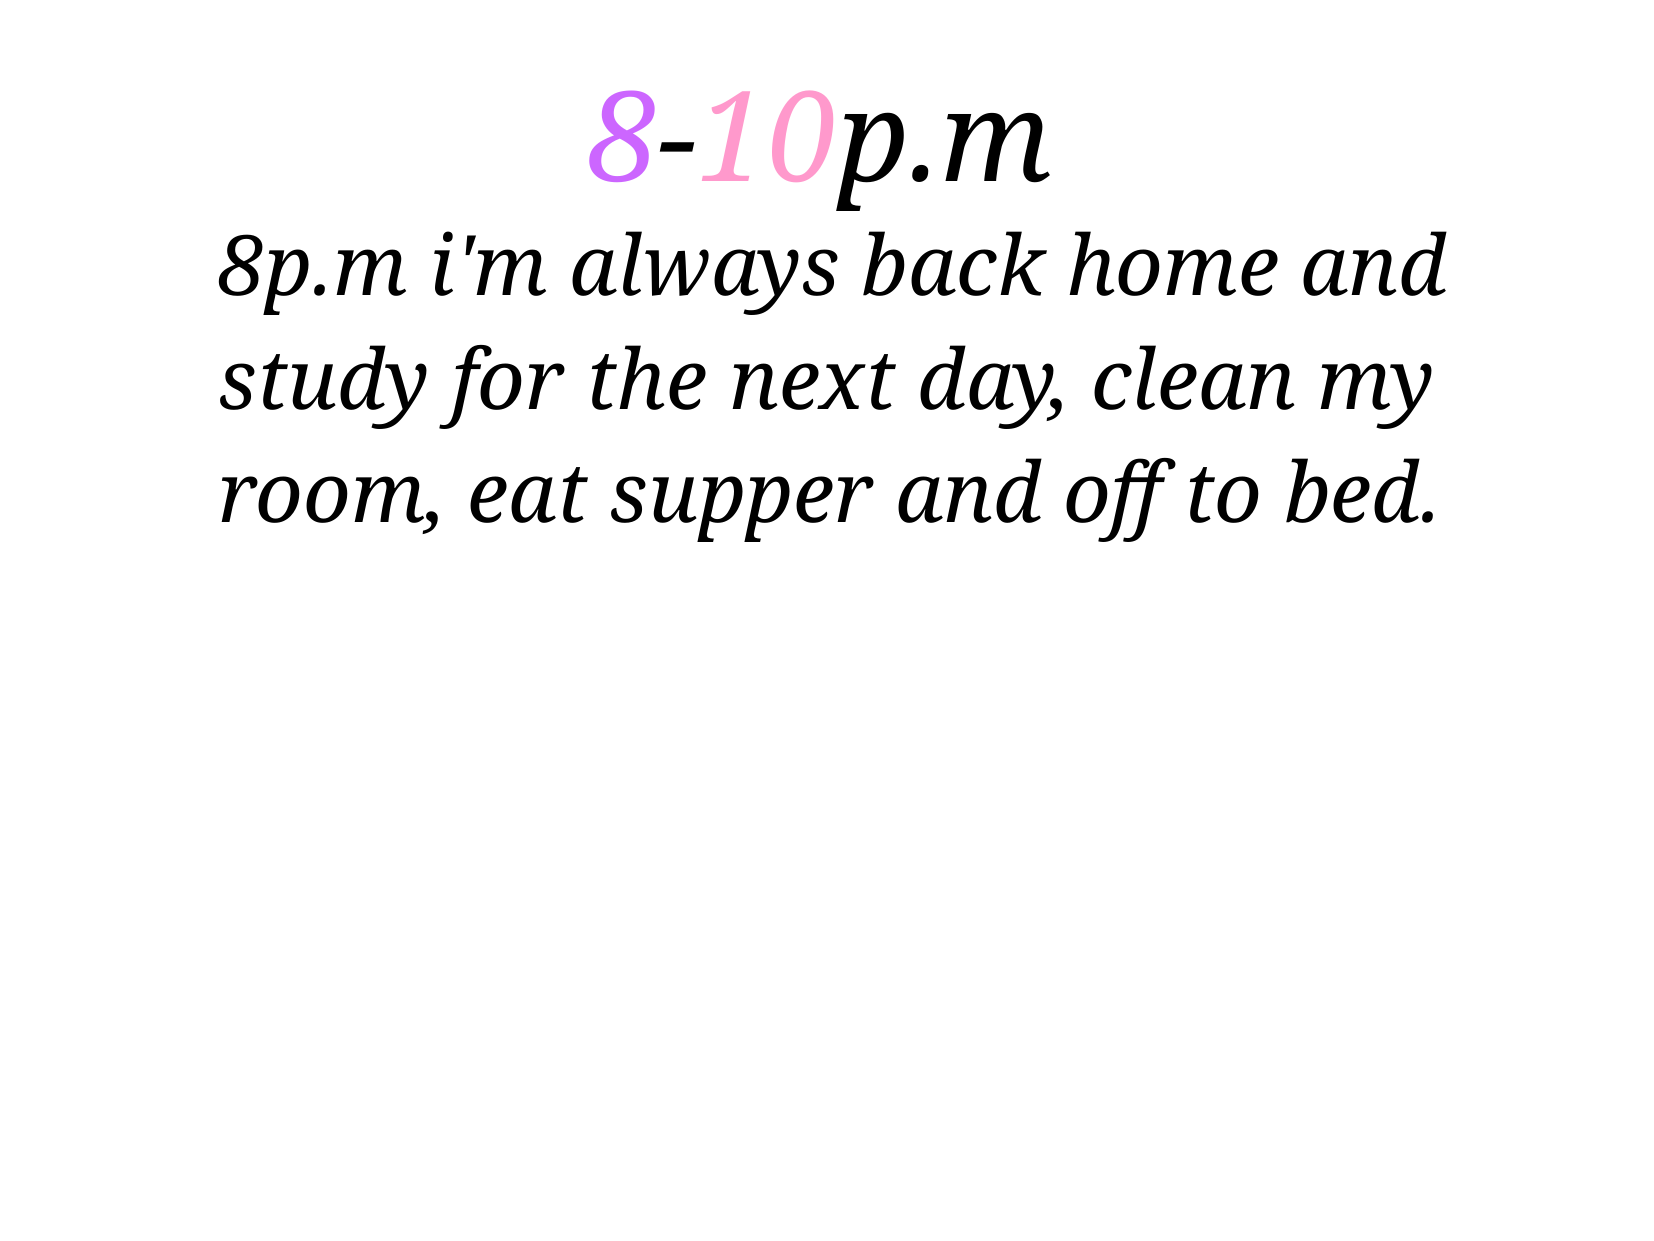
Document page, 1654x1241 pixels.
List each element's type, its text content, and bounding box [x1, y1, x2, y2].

title 8-10p.m [76, 29, 1565, 237]
list 8p.m i'm always back home and study for the next day, clean my room, eat supper and off to bed. [147, 206, 1506, 598]
